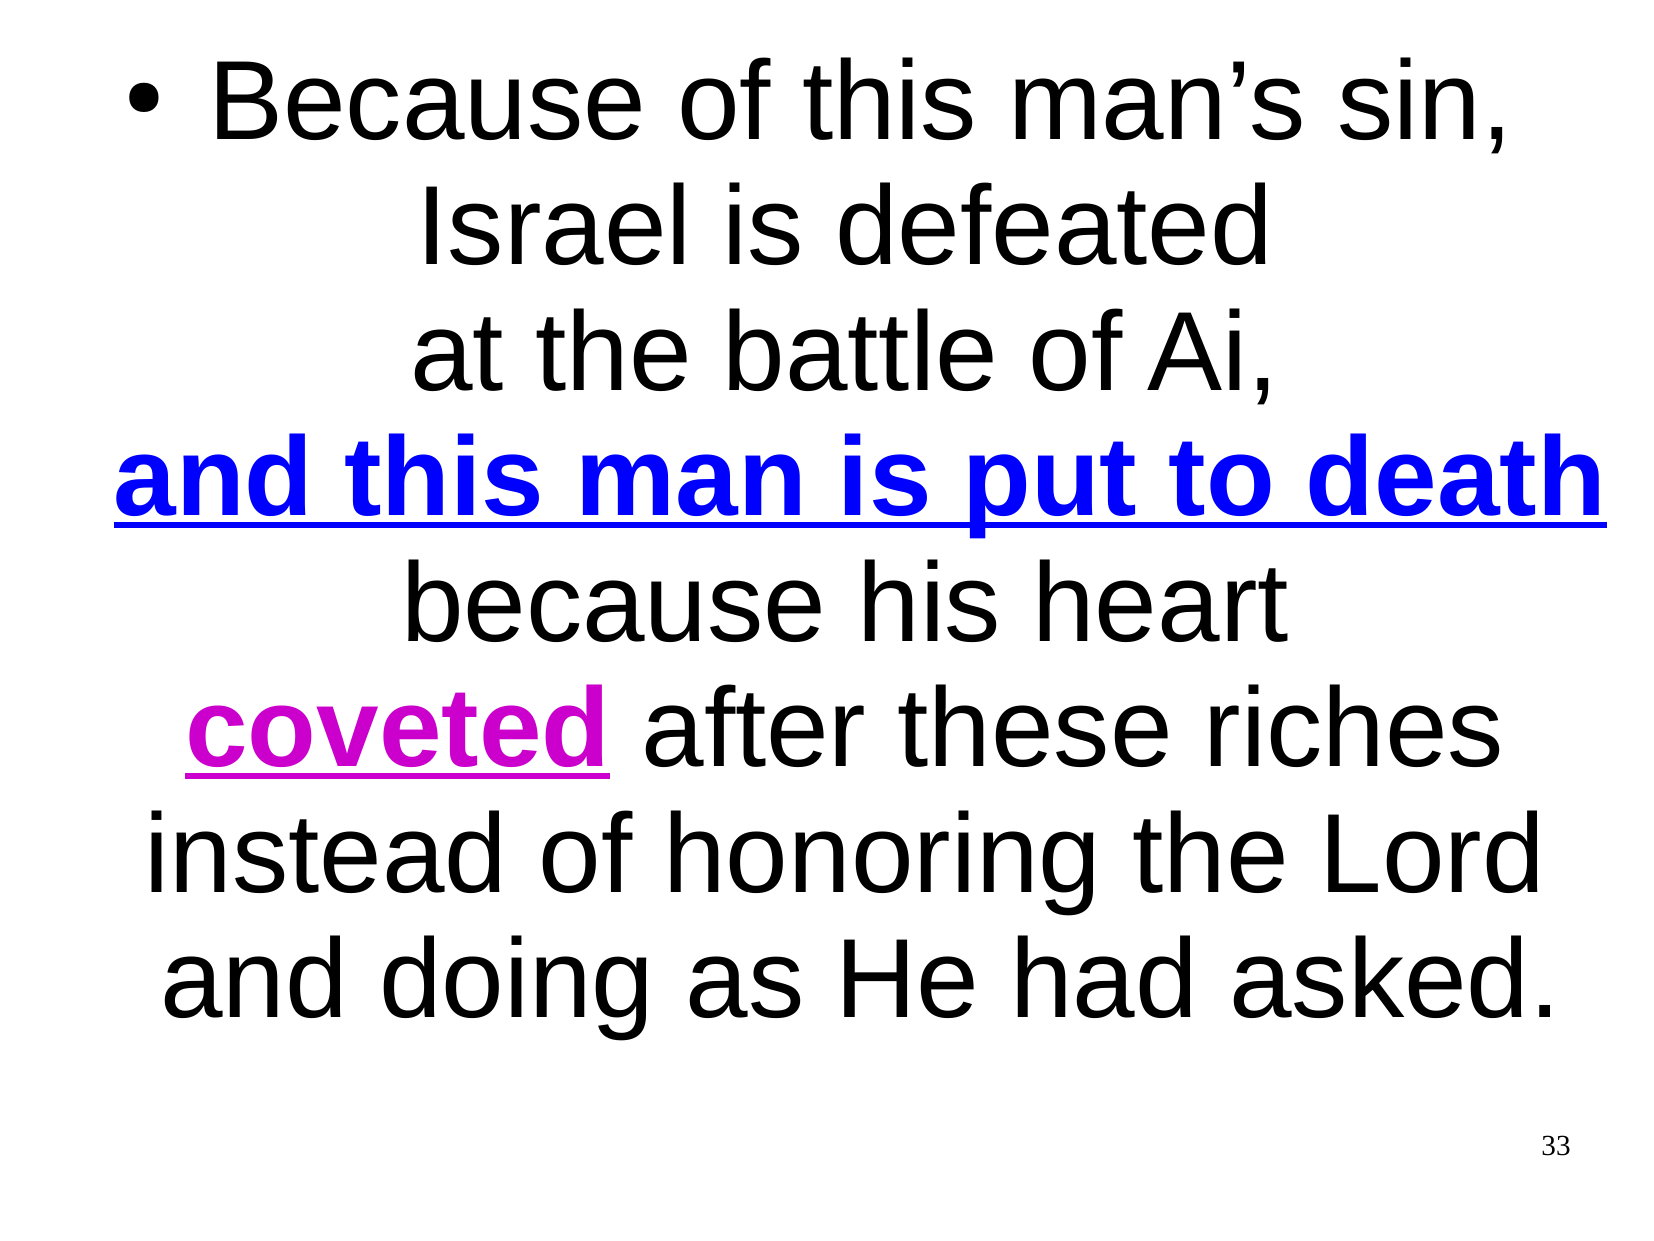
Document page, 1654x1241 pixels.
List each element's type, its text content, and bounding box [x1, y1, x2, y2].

list Because of this man’s sin, Israel is defeated at the battle of Ai, and this man is put to death because his heart coveted after these riches instead of honoring the Lord and doing as He had asked. [37, 37, 1613, 1238]
